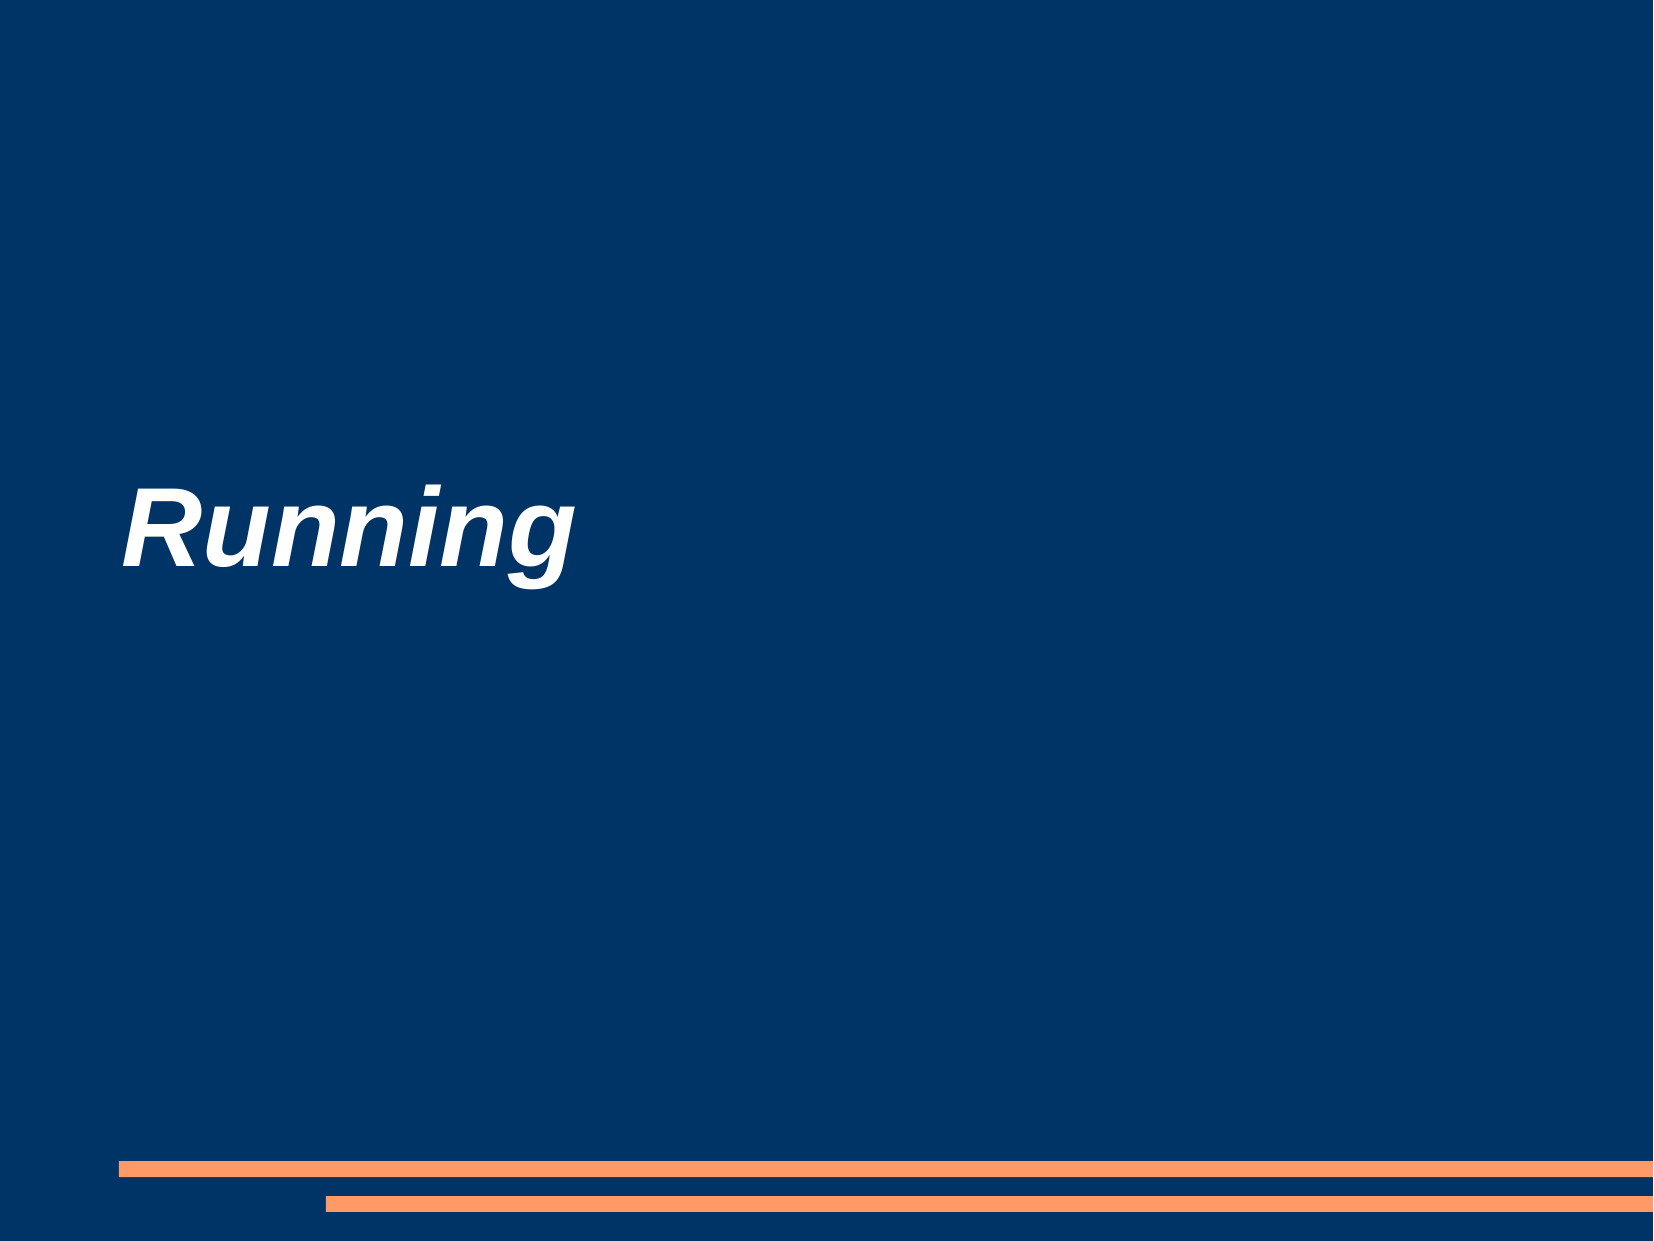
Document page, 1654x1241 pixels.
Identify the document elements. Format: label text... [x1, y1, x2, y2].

title Running [121, 424, 1534, 632]
